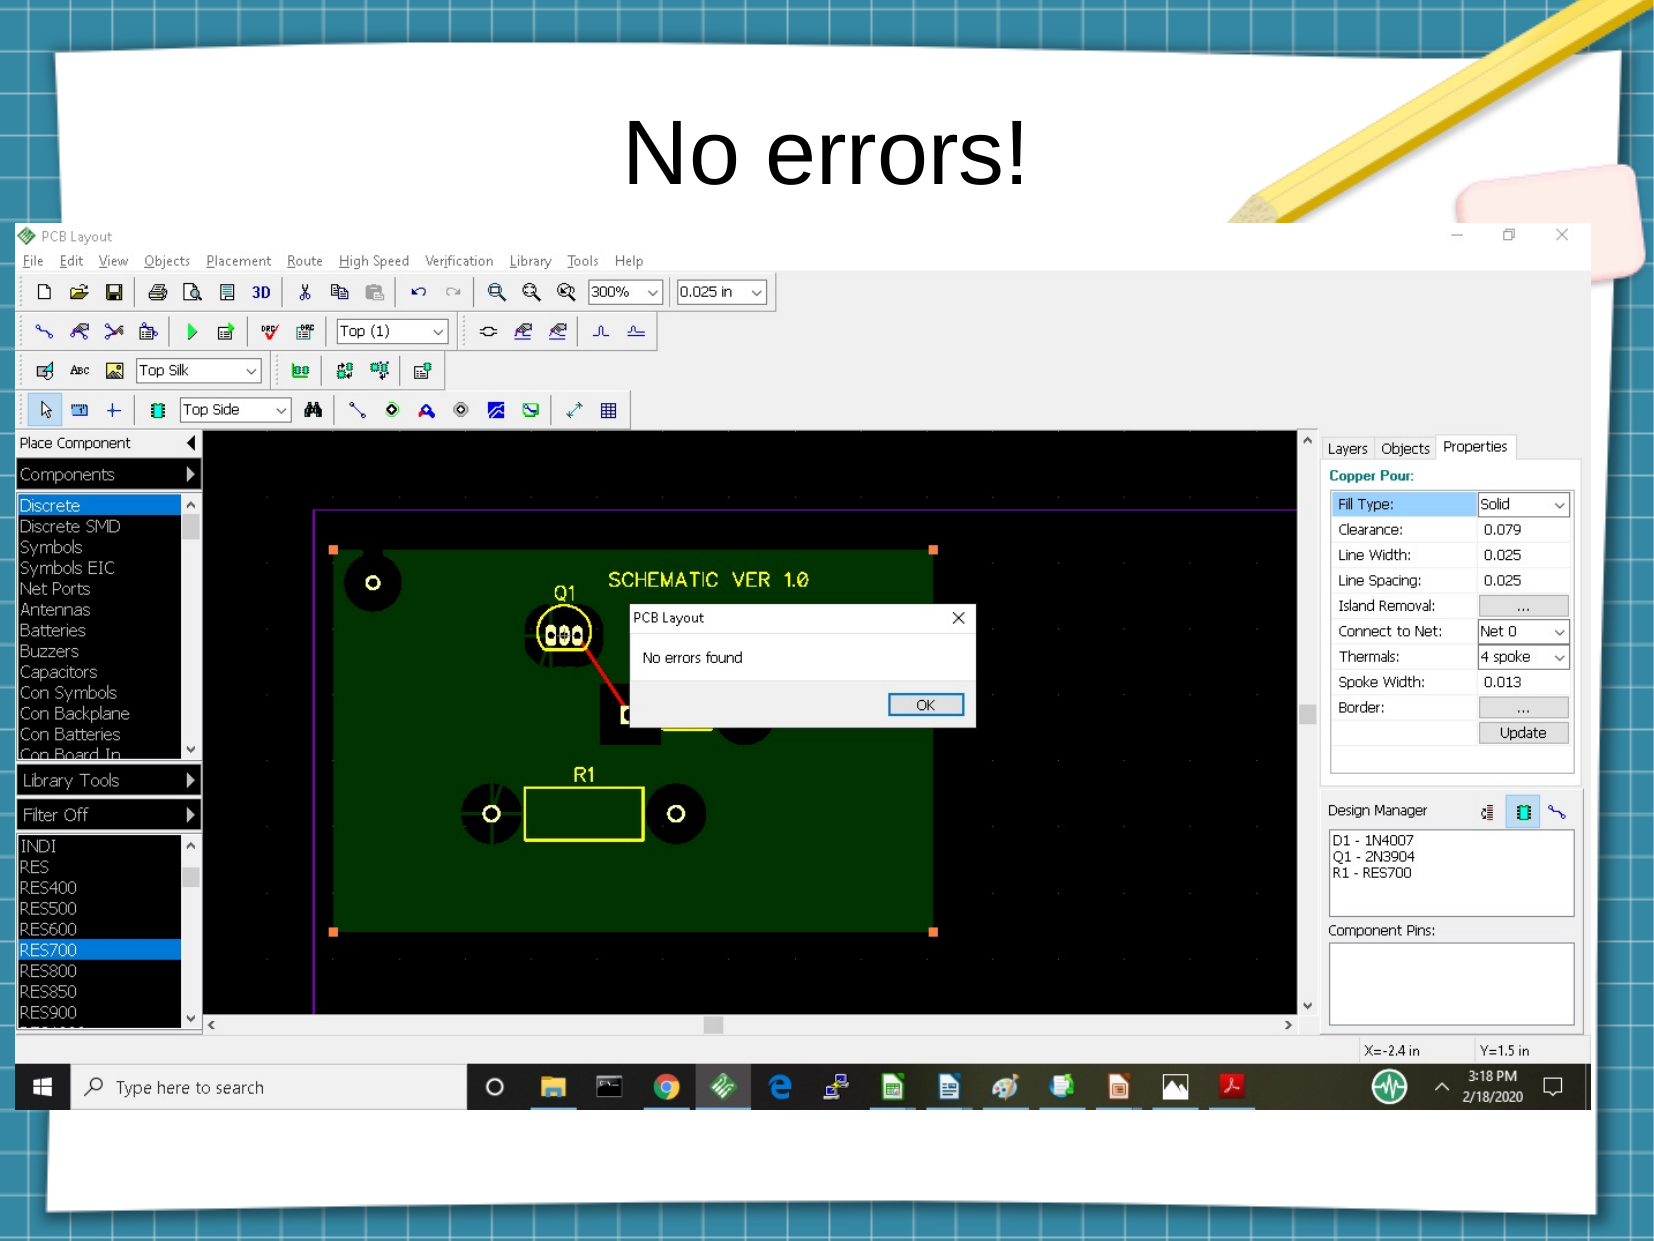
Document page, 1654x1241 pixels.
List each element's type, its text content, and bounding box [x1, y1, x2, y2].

title No errors! [82, 49, 1571, 223]
picture [0, 0, 1654, 1241]
